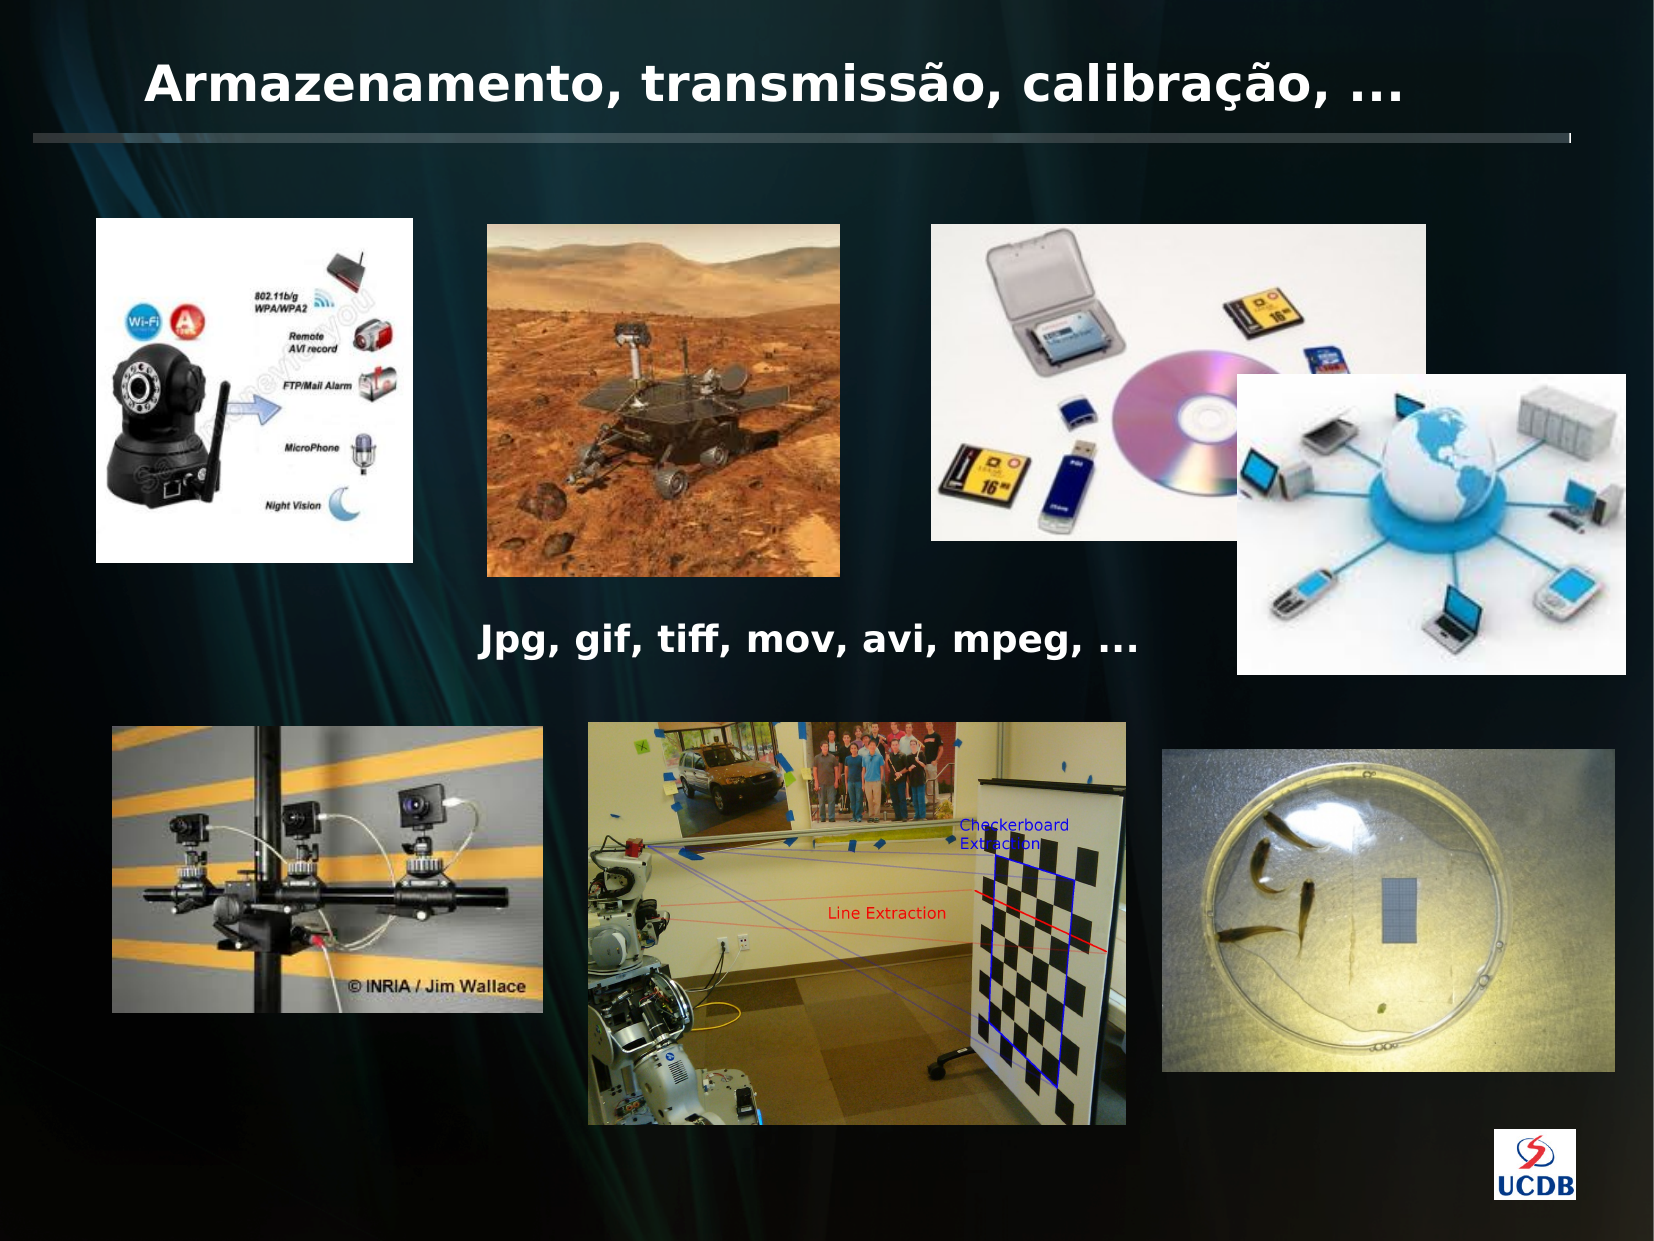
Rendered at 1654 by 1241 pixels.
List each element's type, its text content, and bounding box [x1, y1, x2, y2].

text_box Jpg, gif, tiff, mov, avi, mpeg, ... [465, 608, 1151, 667]
picture [0, 0, 1654, 1241]
text_box Armazenamento, transmissão, calibração, ... [129, 45, 1422, 119]
